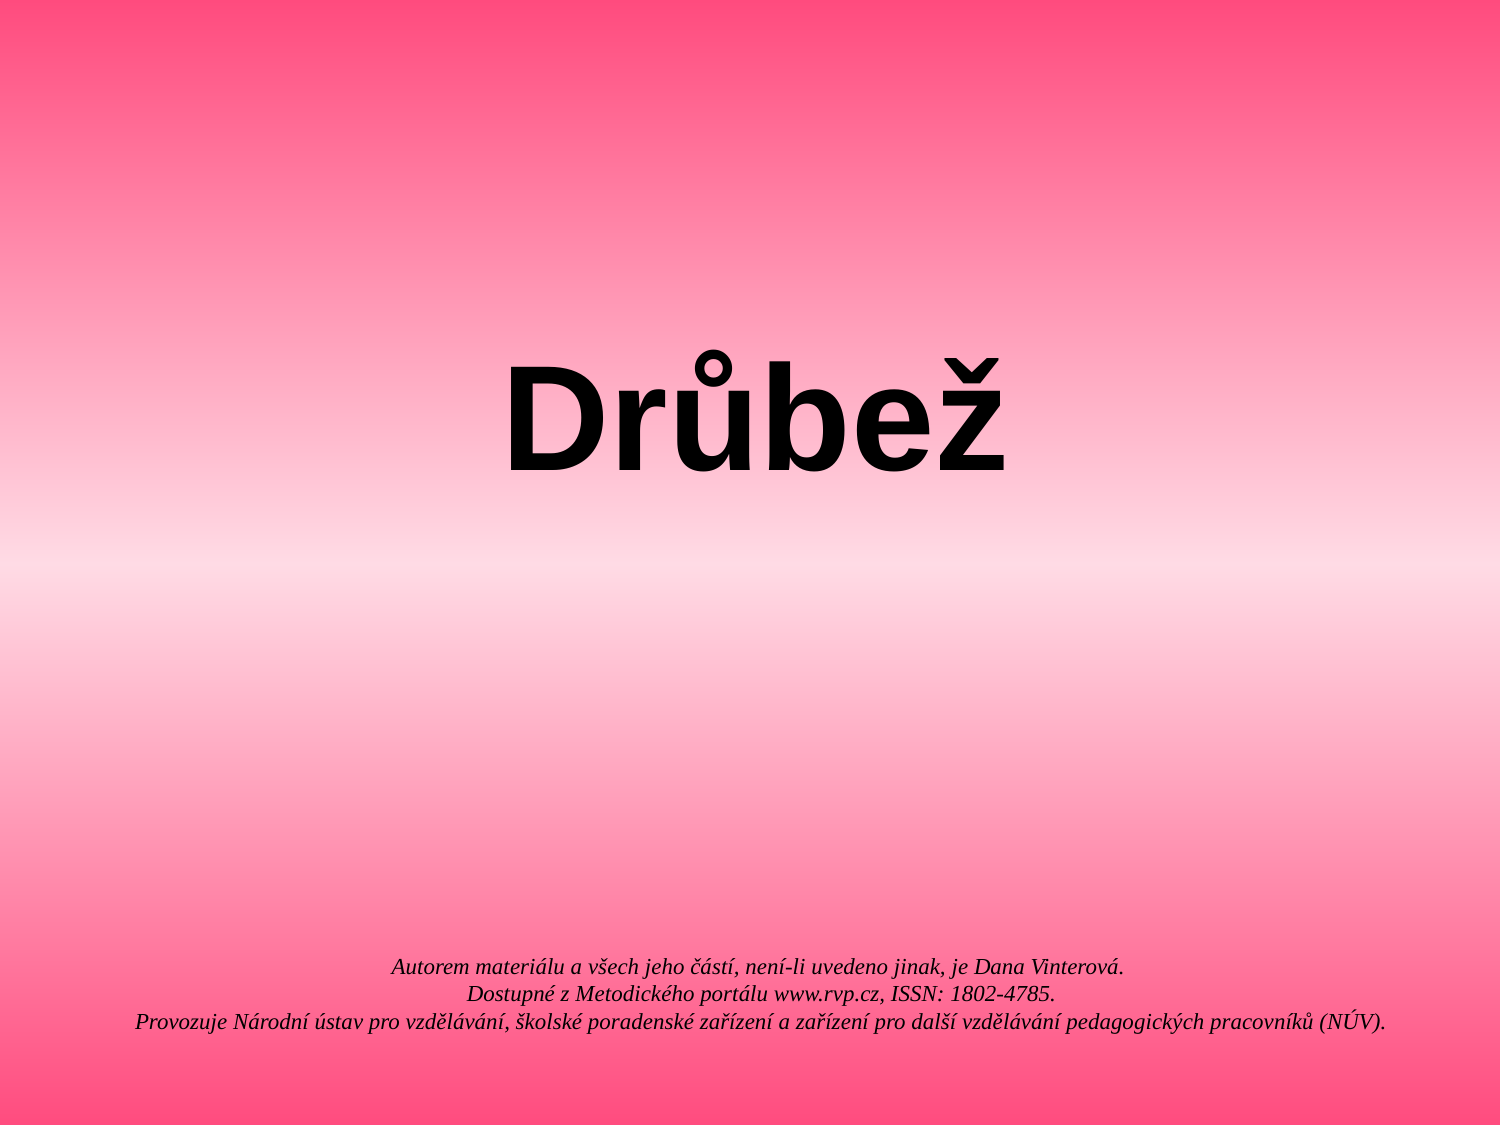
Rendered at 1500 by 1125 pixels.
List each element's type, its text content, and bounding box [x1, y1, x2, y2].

title Drůbež [328, 269, 1184, 551]
text_box Autorem materiálu a všech jeho částí, není-li uvedeno jinak, je Dana Vinterová. Dostupné z Metodického portálu www.rvp.cz, ISSN: 1802-4785. Provozuje Národní ústav pro vzdělávání, školské poradenské zařízení a zařízení pro další vzdělávání pedagogických pracovníků (NÚV). [58, 949, 1465, 1074]
